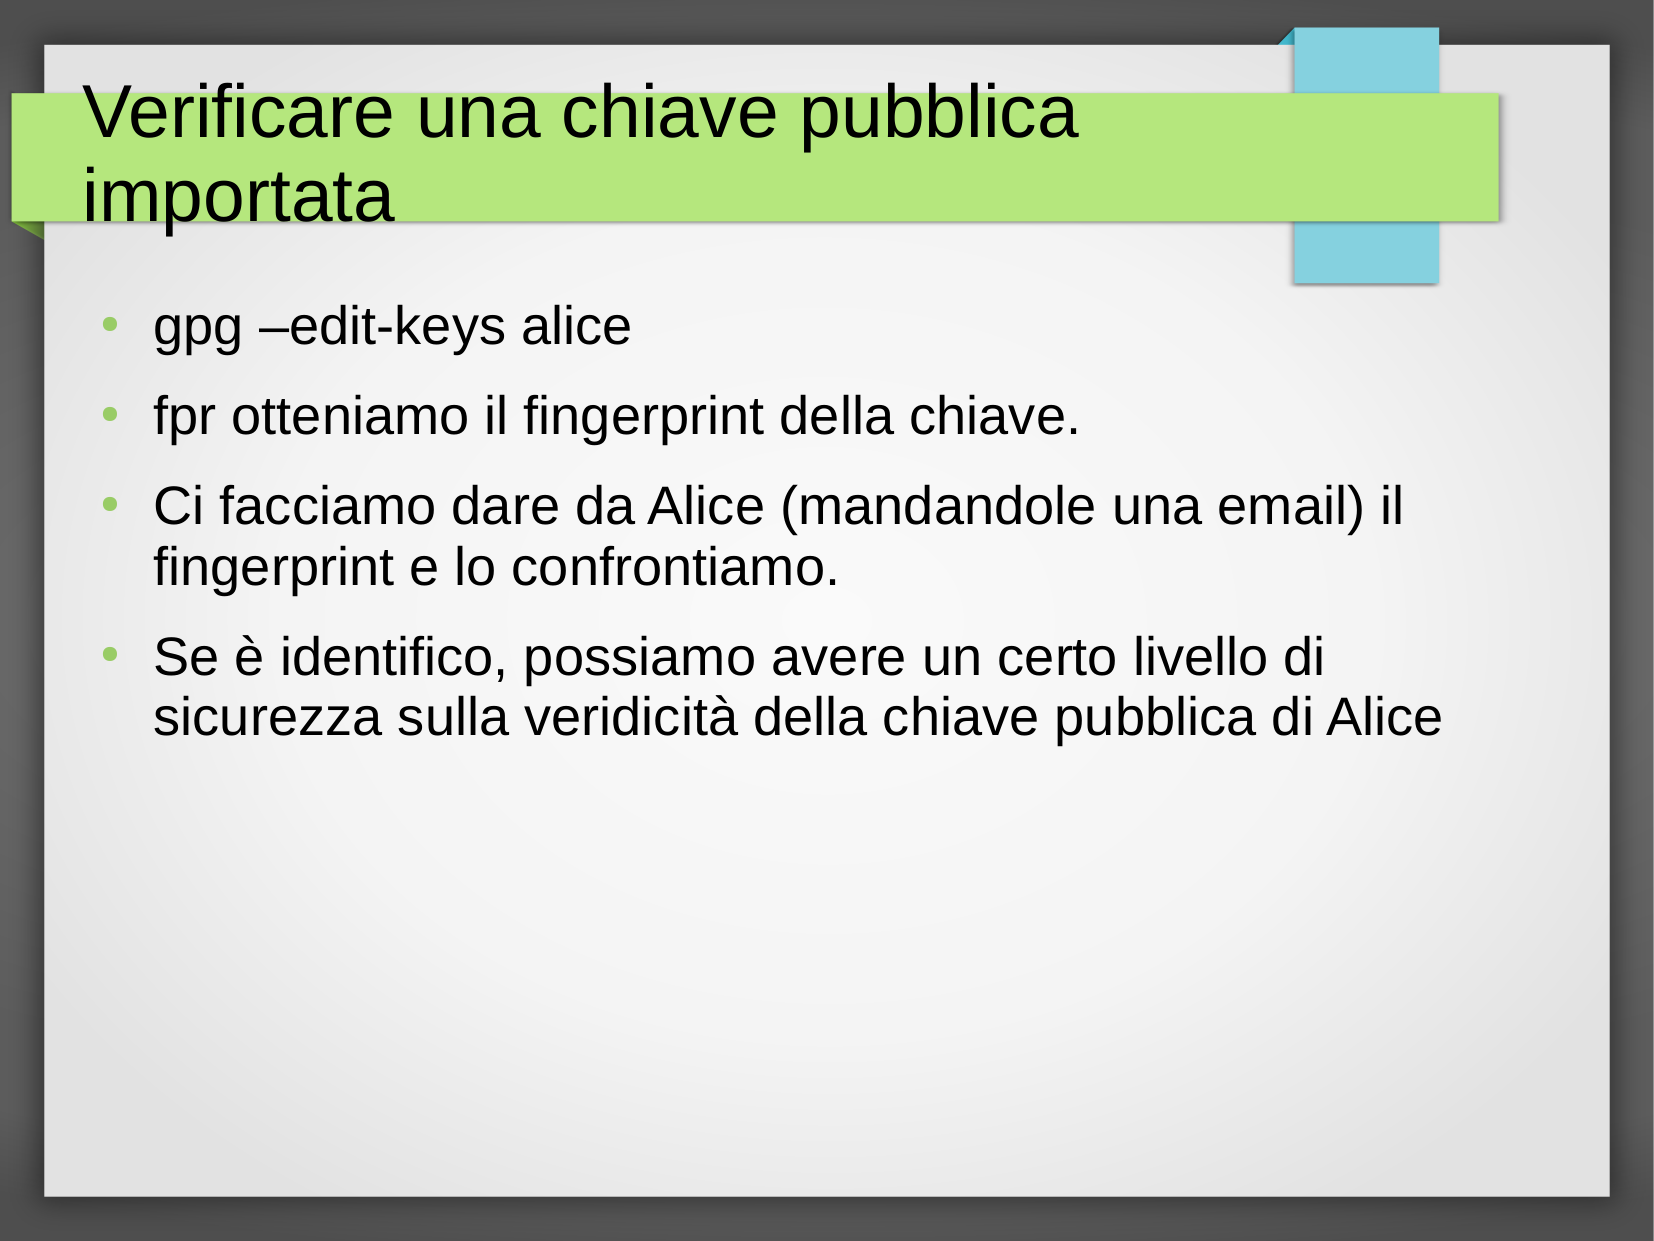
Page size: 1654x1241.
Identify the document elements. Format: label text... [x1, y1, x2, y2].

list gpg –edit-keys alice fpr otteniamo il fingerprint della chiave. Ci facciamo dare da Alice (mandandole una email) il fingerprint e lo confrontiamo. Se è identifico, possiamo avere un certo livello di sicurezza sulla veridicità della chiave pubblica di Alice [82, 295, 1571, 1015]
picture [0, 0, 1654, 1241]
title Verificare una chiave pubblica importata [82, 69, 1264, 238]
